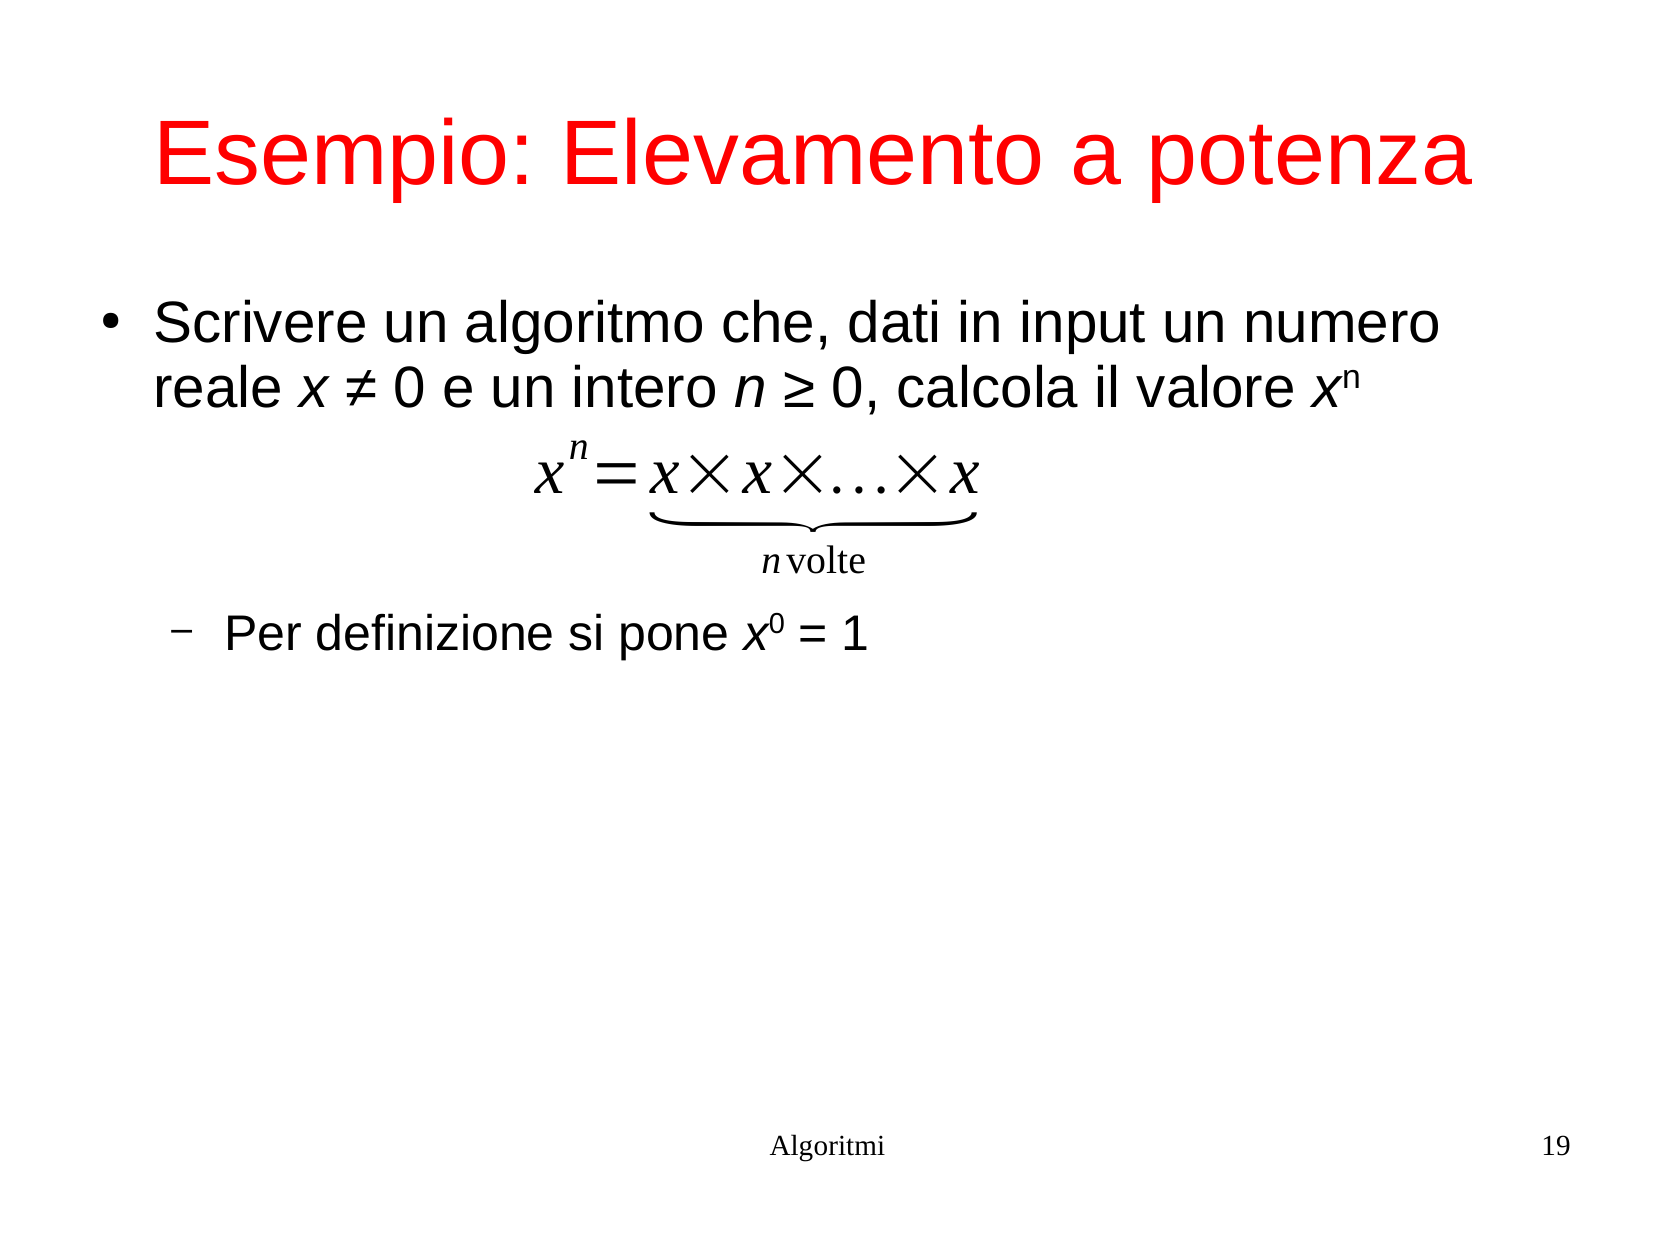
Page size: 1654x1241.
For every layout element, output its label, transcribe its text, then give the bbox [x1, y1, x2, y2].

title Esempio: Elevamento a potenza [82, 49, 1571, 257]
list Scrivere un algoritmo che, dati in input un numero reale x ≠ 0 e un intero n ≥ 0, calcola il valore xn Per definizione si pone x0 = 1 [82, 290, 1571, 1088]
chart [525, 424, 989, 582]
